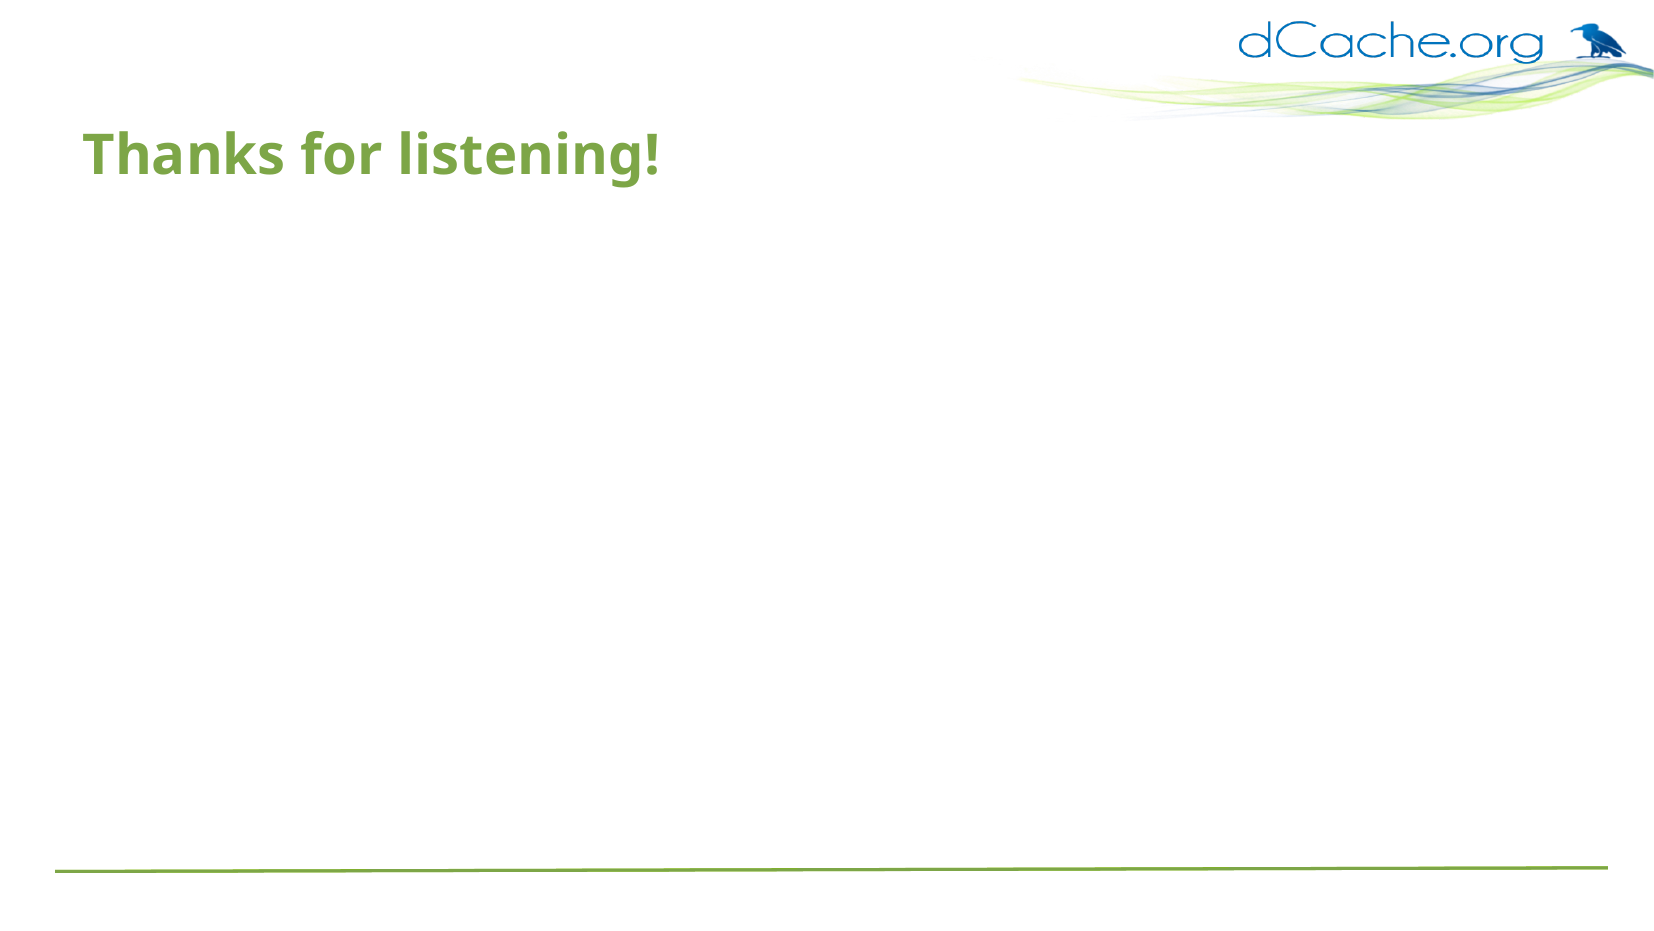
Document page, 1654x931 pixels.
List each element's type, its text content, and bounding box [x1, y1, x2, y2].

title Thanks for listening! [82, 116, 1605, 189]
picture [956, 12, 1654, 127]
